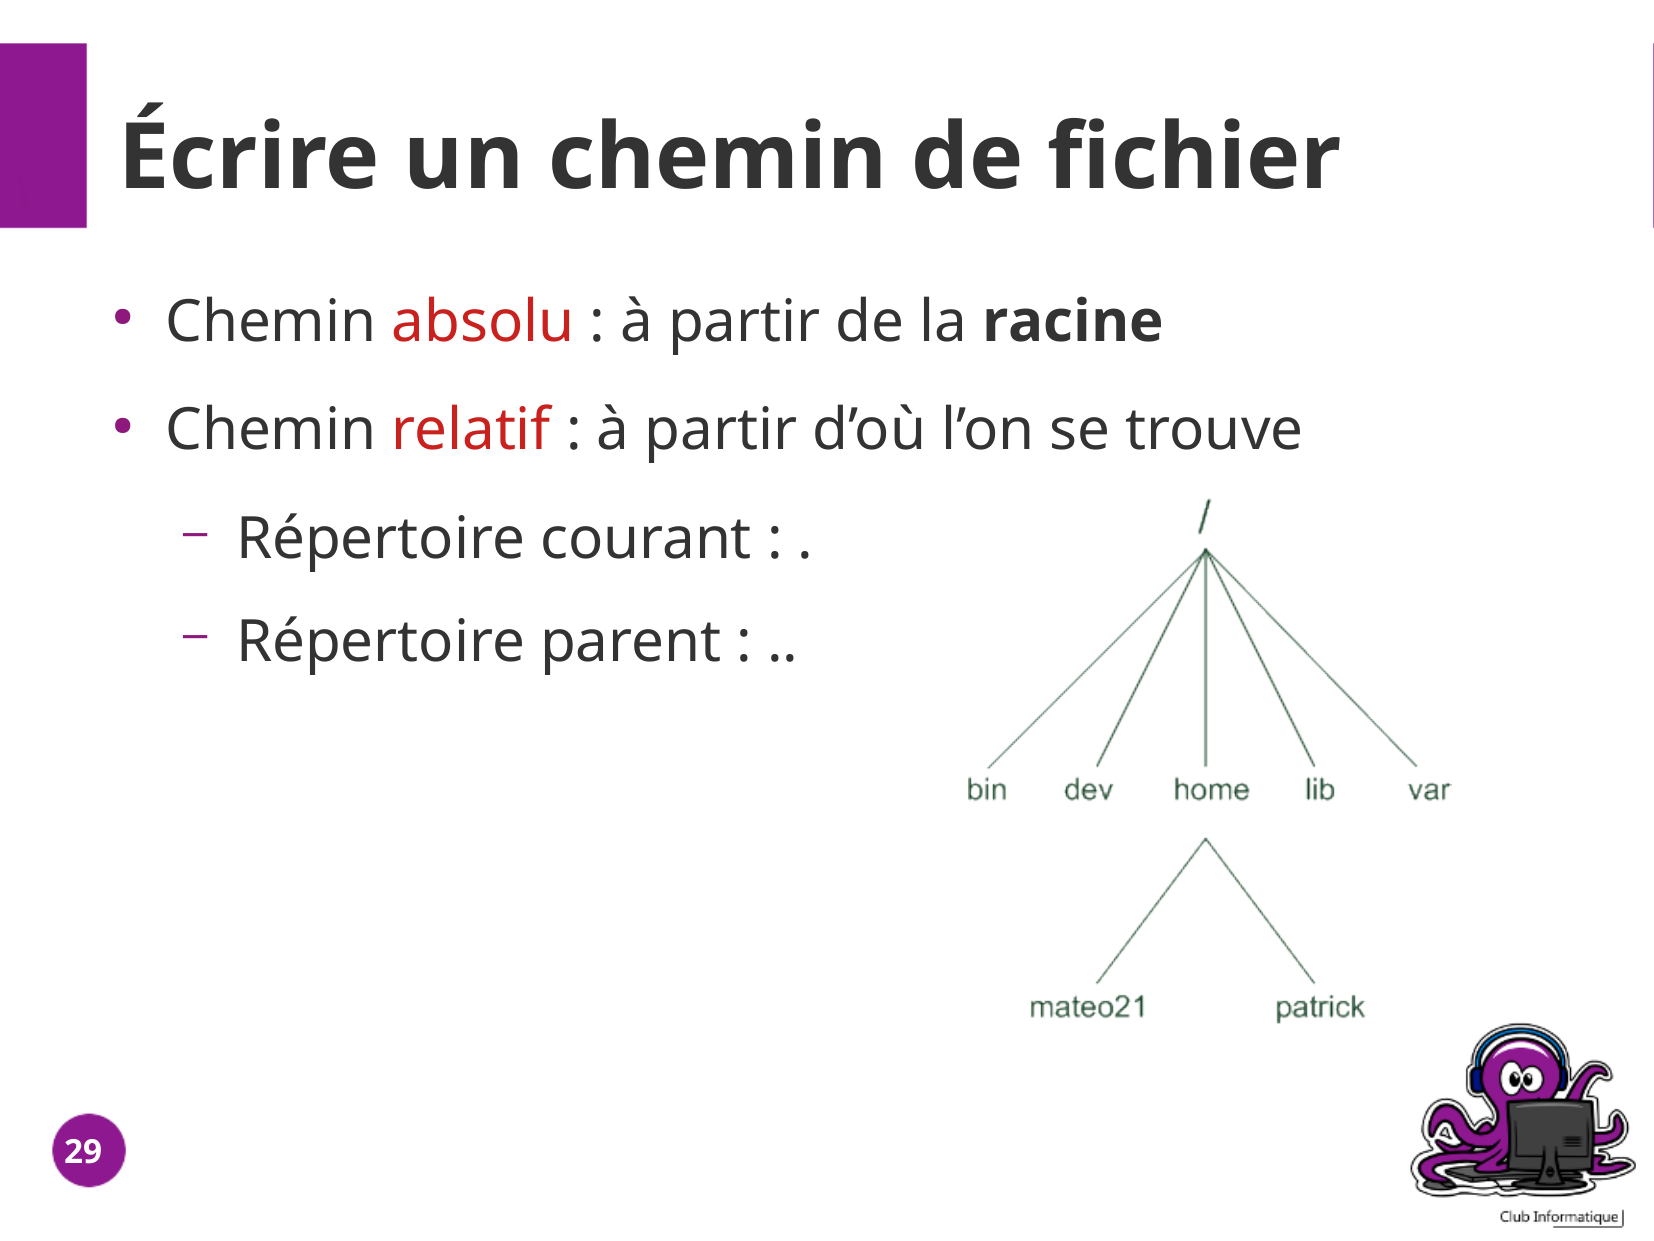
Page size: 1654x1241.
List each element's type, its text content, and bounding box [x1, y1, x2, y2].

title Écrire un chemin de fichier [118, 49, 1571, 257]
list Chemin absolu : à partir de la racine Chemin relatif : à partir d’où l’on se trouve Répertoire courant : . Répertoire parent : .. [94, 278, 1512, 999]
picture [0, 0, 1654, 1241]
